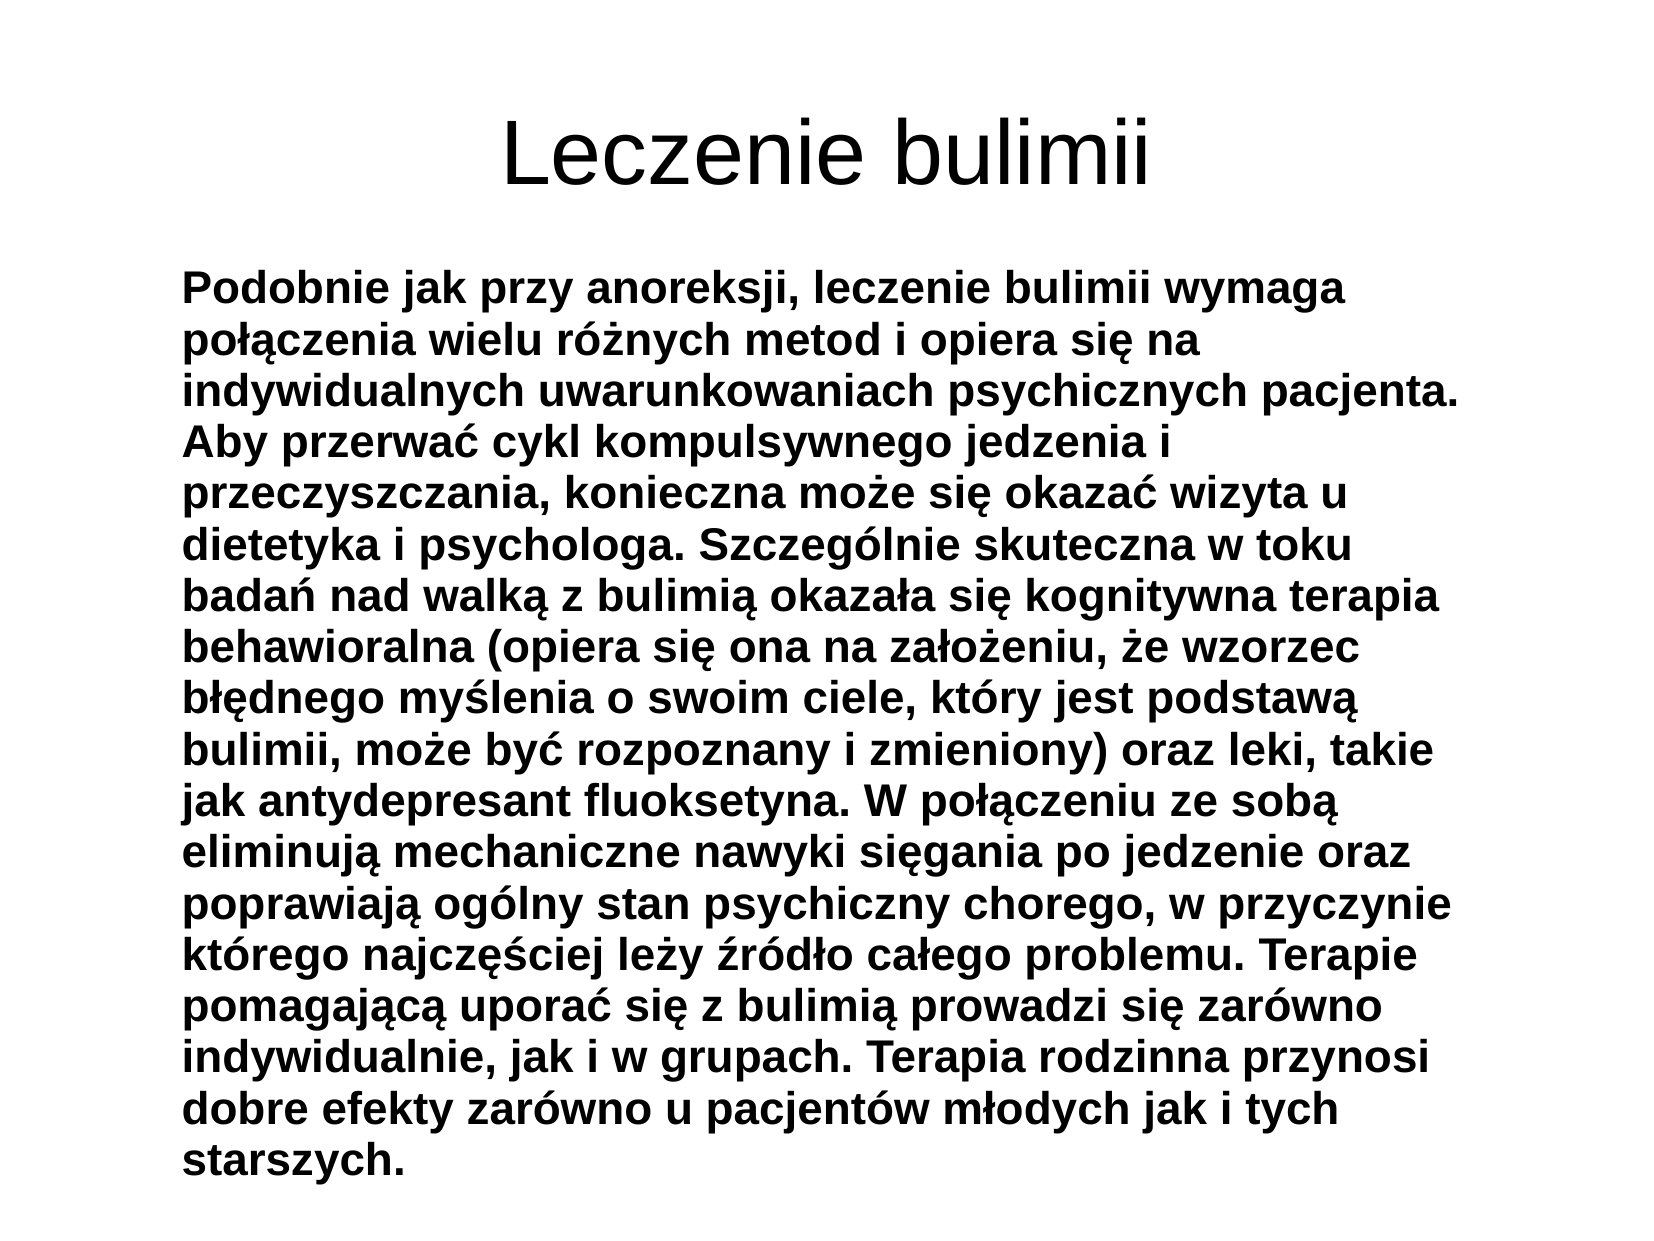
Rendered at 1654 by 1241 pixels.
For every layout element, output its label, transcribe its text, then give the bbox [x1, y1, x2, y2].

text_box Podobnie jak przy anoreksji, leczenie bulimii wymaga połączenia wielu różnych metod i opiera się na indywidualnych uwarunkowaniach psychicznych pacjenta. Aby przerwać cykl kompulsywnego jedzenia i przeczyszczania, konieczna może się okazać wizyta u dietetyka i psychologa. Szczególnie skuteczna w toku badań nad walką z bulimią okazała się kognitywna terapia behawioralna (opiera się ona na założeniu, że wzorzec błędnego myślenia o swoim ciele, który jest podstawą bulimii, może być rozpoznany i zmieniony) oraz leki, takie jak antydepresant fluoksetyna. W połączeniu ze sobą eliminują mechaniczne nawyki sięgania po jedzenie oraz poprawiają ogólny stan psychiczny chorego, w przyczynie którego najczęściej leży źródło całego problemu. Terapie pomagającą uporać się z bulimią prowadzi się zarówno indywidualnie, jak i w grupach. Terapia rodzinna przynosi dobre efekty zarówno u pacjentów młodych jak i tych starszych. [166, 255, 1477, 1211]
title Leczenie bulimii [82, 49, 1571, 257]
